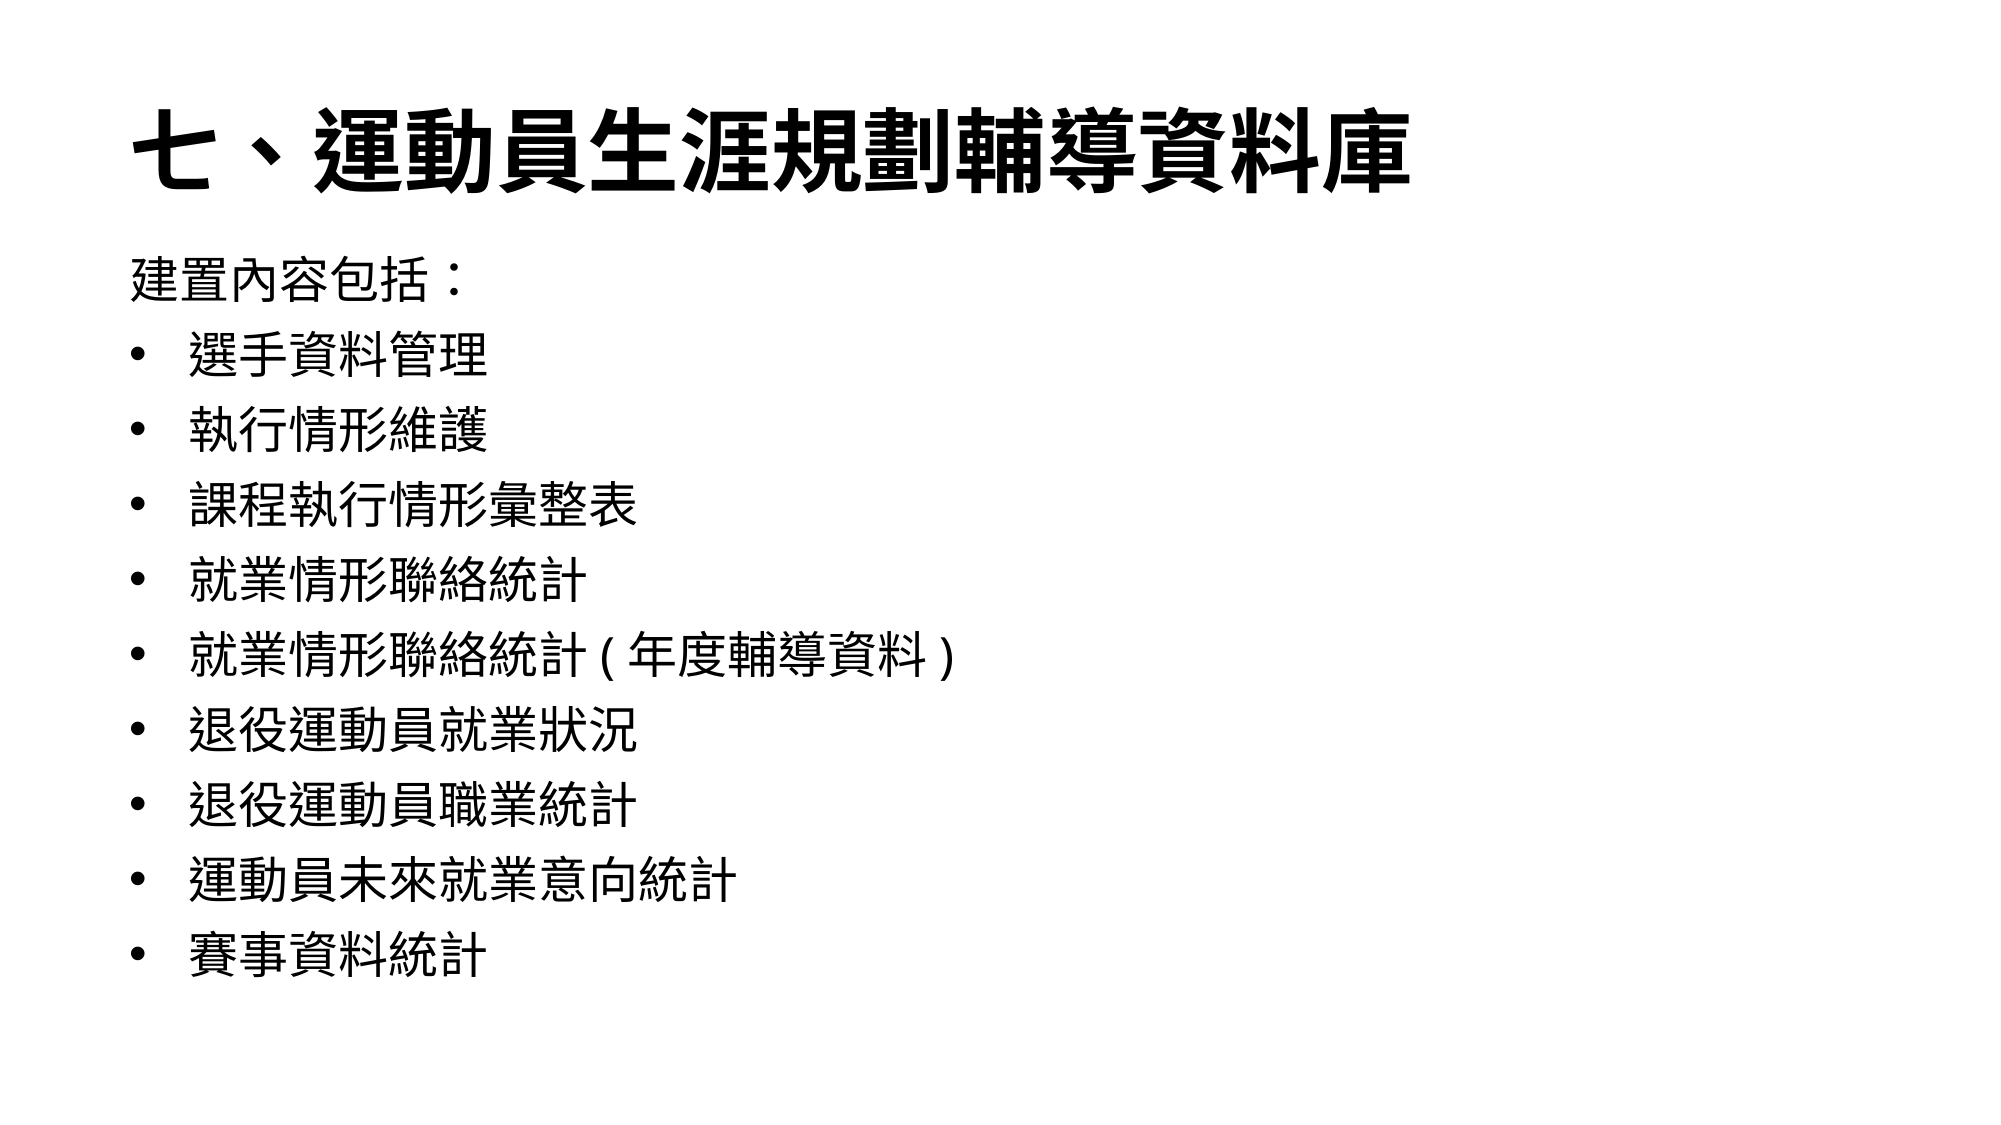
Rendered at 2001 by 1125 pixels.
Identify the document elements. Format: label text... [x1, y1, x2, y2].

title 七、運動員生涯規劃輔導資料庫 [114, 59, 1886, 238]
list 建置內容包括： 選手資料管理 執行情形維護 課程執行情形彙整表 就業情形聯絡統計 就業情形聯絡統計(年度輔導資料) 退役運動員就業狀況 退役運動員職業統計 運動員未來就業意向統計 賽事資料統計 [114, 238, 1886, 1095]
